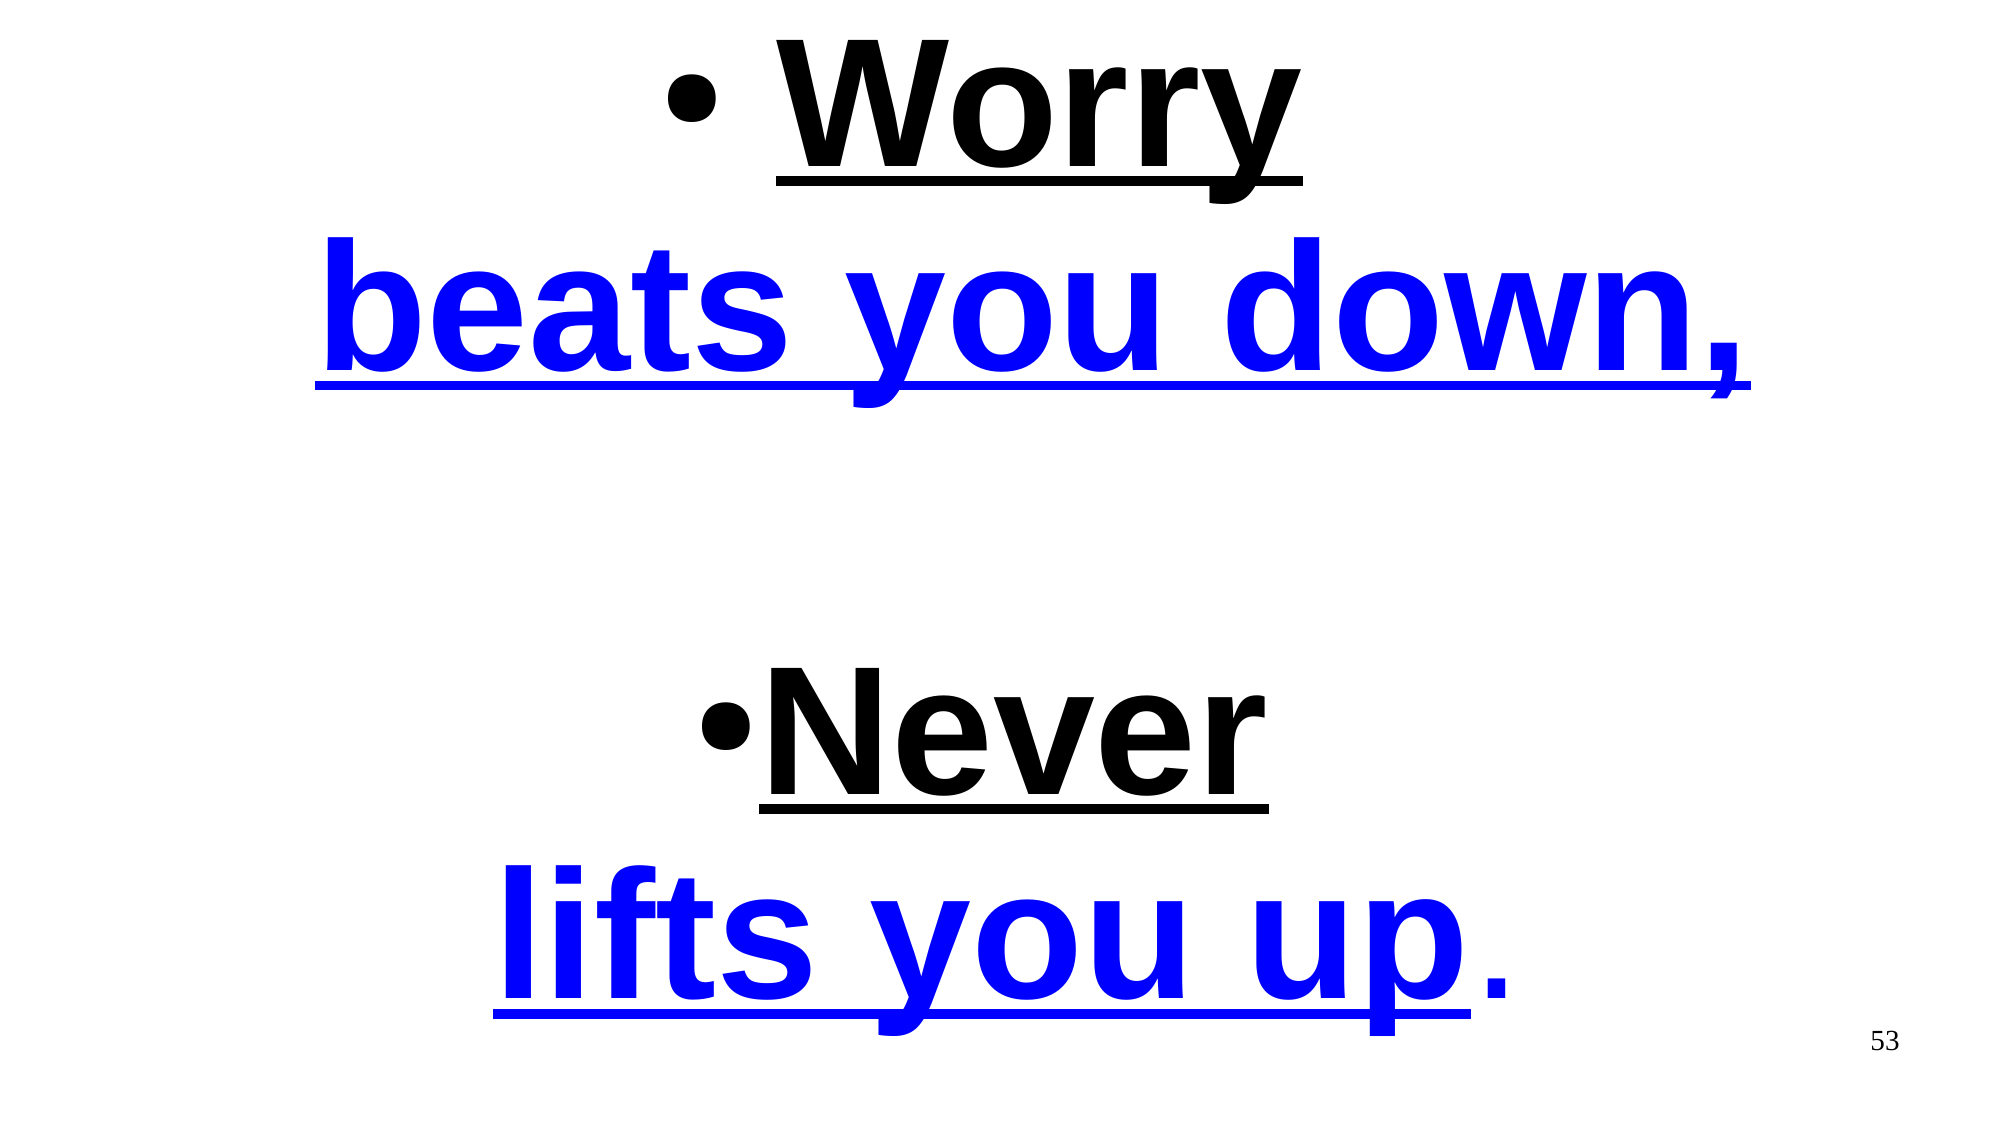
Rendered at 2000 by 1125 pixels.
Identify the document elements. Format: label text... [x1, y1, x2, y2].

list Worry beats you down, Never lifts you up. [0, 0, 1996, 1123]
